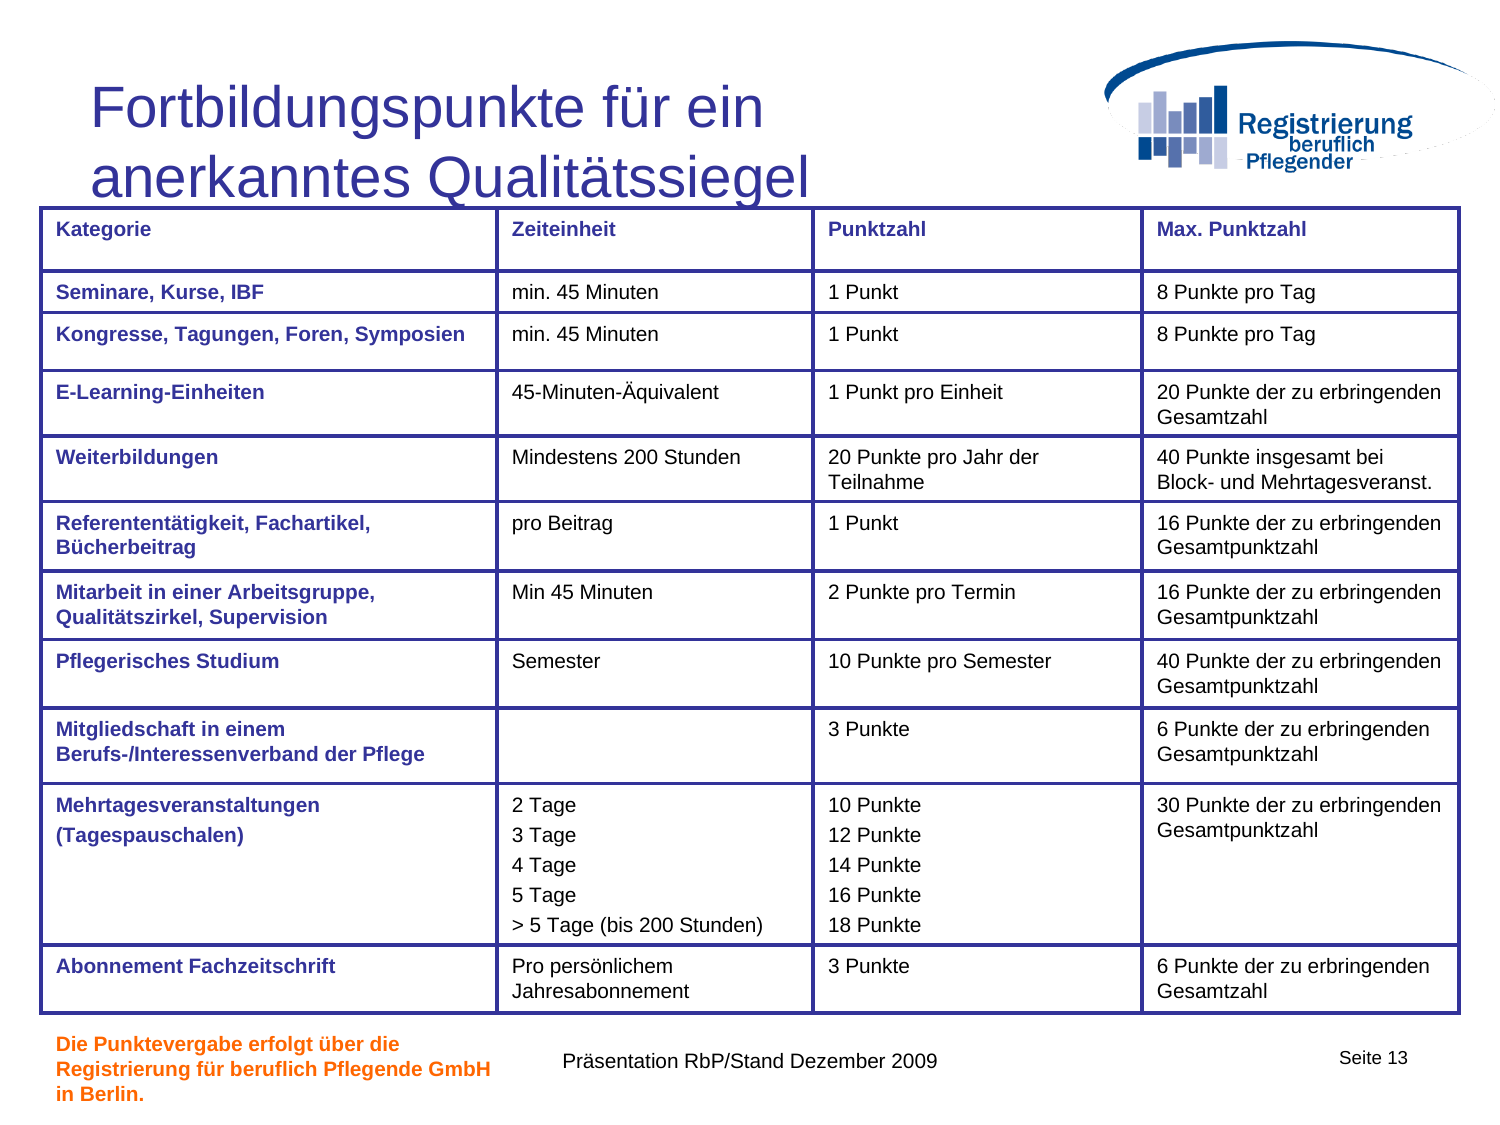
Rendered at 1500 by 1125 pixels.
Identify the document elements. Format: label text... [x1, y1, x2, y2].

table_cell [499, 710, 811, 782]
table_cell min. 45 Minuten [499, 314, 811, 369]
table_cell Pro persönlichem Jahresabonnement [499, 947, 811, 1011]
table_cell Mindestens 200 Stunden [499, 438, 811, 500]
table_cell 16 Punkte der zu erbringenden Gesamtpunktzahl [1144, 503, 1457, 569]
table_cell 1 Punkt [815, 503, 1140, 569]
table_cell Mitarbeit in einer Arbeitsgruppe, Qualitätszirkel, Supervision [43, 573, 495, 638]
table_cell Semester [499, 641, 811, 706]
table_cell Abonnement Fachzeitschrift [43, 947, 495, 1011]
table_cell 1 Punkt pro Einheit [815, 372, 1140, 434]
table_cell 2 Punkte pro Termin [815, 573, 1140, 638]
table_cell 3 Punkte [815, 710, 1140, 782]
table_cell 40 Punkte insgesamt bei Block- und Mehrtagesveranst. [1144, 438, 1457, 500]
picture [1104, 41, 1495, 173]
table_cell 1 Punkt [815, 314, 1140, 369]
table_cell min. 45 Minuten [499, 273, 811, 311]
table_cell pro Beitrag [499, 503, 811, 569]
table_cell Mitgliedschaft in einem Berufs-/Interessenverband der Pflege [43, 710, 495, 782]
table_header Kategorie [43, 210, 495, 269]
table_cell Kongresse, Tagungen, Foren, Symposien [43, 314, 495, 369]
table_cell Pflegerisches Studium [43, 641, 495, 706]
table_cell Referententätigkeit, Fachartikel, Bücherbeitrag [43, 503, 495, 569]
table_cell 1 Punkt [815, 273, 1140, 311]
table_header Max. Punktzahl [1144, 210, 1457, 269]
table_cell 2 Tage 3 Tage 4 Tage 5 Tage > 5 Tage (bis 200 Stunden) [499, 785, 811, 943]
table_cell 40 Punkte der zu erbringenden Gesamtpunktzahl [1144, 641, 1457, 706]
table_header Punktzahl [815, 210, 1140, 269]
table_cell E-Learning-Einheiten [43, 372, 495, 434]
table_cell Weiterbildungen [43, 438, 495, 500]
table_cell 10 Punkte 12 Punkte 14 Punkte 16 Punkte 18 Punkte [815, 785, 1140, 943]
table_cell Seminare, Kurse, IBF [43, 273, 495, 311]
table_cell 8 Punkte pro Tag [1144, 273, 1457, 311]
table_cell 6 Punkte der zu erbringenden Gesamtpunktzahl [1144, 710, 1457, 782]
table_cell 3 Punkte [815, 947, 1140, 1011]
table_cell 20 Punkte pro Jahr der Teilnahme [815, 438, 1140, 500]
table_cell 10 Punkte pro Semester [815, 641, 1140, 706]
table_cell 30 Punkte der zu erbringenden Gesamtpunktzahl [1144, 785, 1457, 943]
table_cell Mehrtagesveranstaltungen (Tagespauschalen) [43, 785, 495, 943]
table_cell 6 Punkte der zu erbringenden Gesamtzahl [1144, 947, 1457, 1011]
table_cell 45-Minuten-Äquivalent [499, 372, 811, 434]
table_cell Min 45 Minuten [499, 573, 811, 638]
table_cell 16 Punkte der zu erbringenden Gesamtpunktzahl [1144, 573, 1457, 638]
table_cell 8 Punkte pro Tag [1144, 314, 1457, 369]
table_cell 20 Punkte der zu erbringenden Gesamtzahl [1144, 372, 1457, 434]
title Fortbildungspunkte für ein anerkanntes Qualitätssiegel [75, 45, 1105, 206]
text_box Die Punktevergabe erfolgt über die Registrierung für beruflich Pflegende GmbH in Berlin. [41, 1023, 514, 1114]
table_header Zeiteinheit [499, 210, 811, 269]
